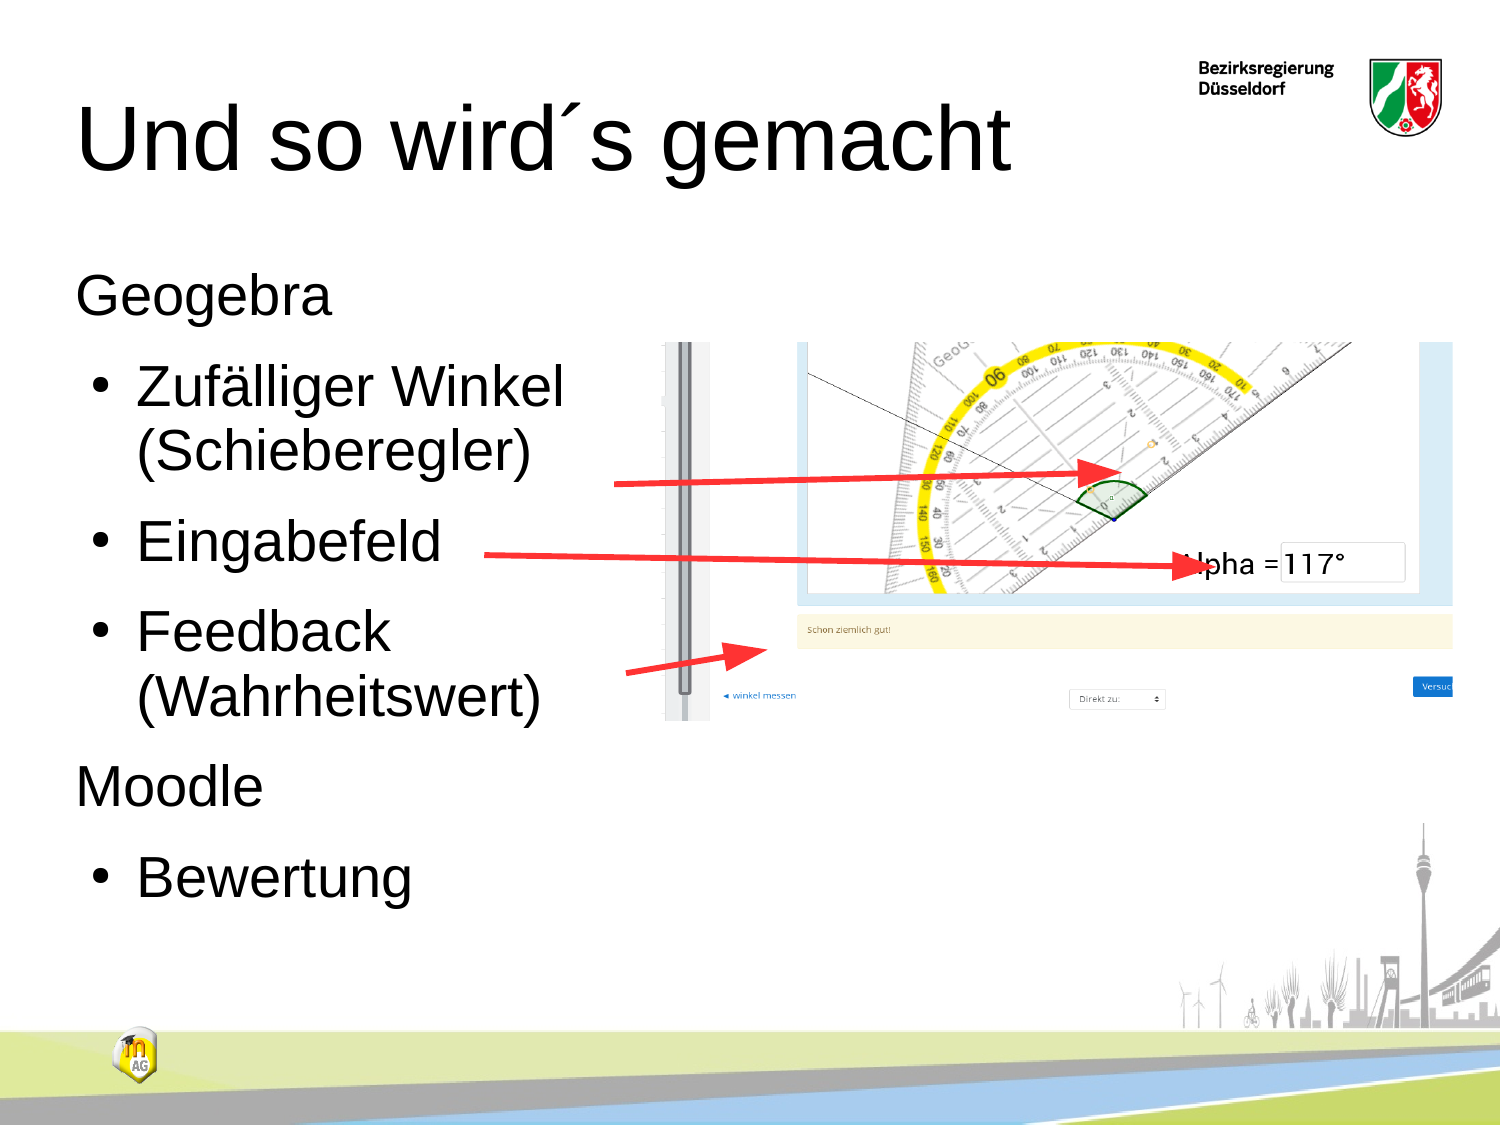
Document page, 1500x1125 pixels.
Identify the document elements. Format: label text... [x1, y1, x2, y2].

picture [1425, 58, 1442, 137]
picture [661, 342, 1453, 721]
list Geogebra Zufälliger Winkel (Schieberegler) Eingabefeld Feedback (Wahrheitswert) Moodle Bewertung [75, 263, 734, 916]
title Und so wird´s gemacht [75, 44, 1425, 233]
picture [0, 823, 1500, 1125]
